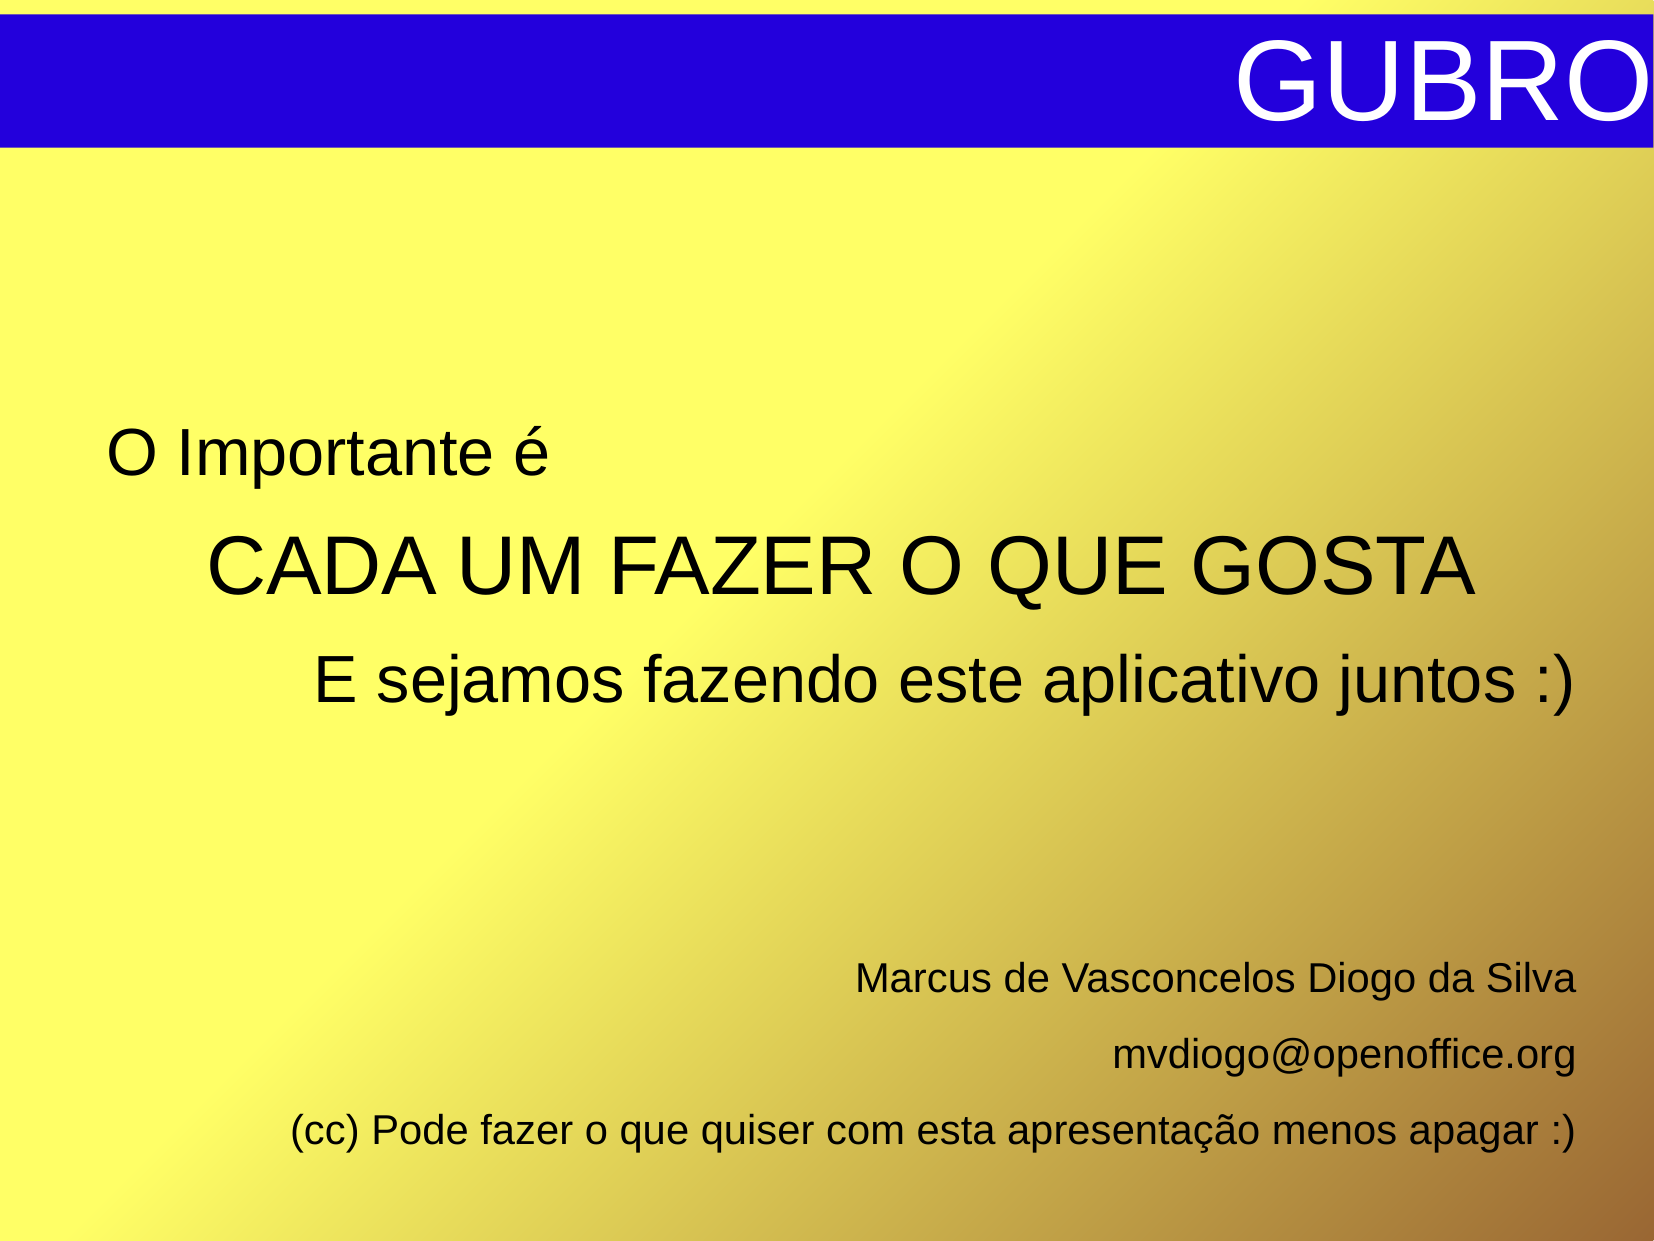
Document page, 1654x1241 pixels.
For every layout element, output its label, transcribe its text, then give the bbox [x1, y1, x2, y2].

title GUBRO [0, 14, 1654, 148]
list O Importante é CADA UM FAZER O QUE GOSTA E sejamos fazendo este aplicativo juntos :) Marcus de Vasconcelos Diogo da Silva mvdiogo@openoffice.org (cc) Pode fazer o que quiser com esta apresentação menos apagar :) [88, 206, 1577, 1152]
